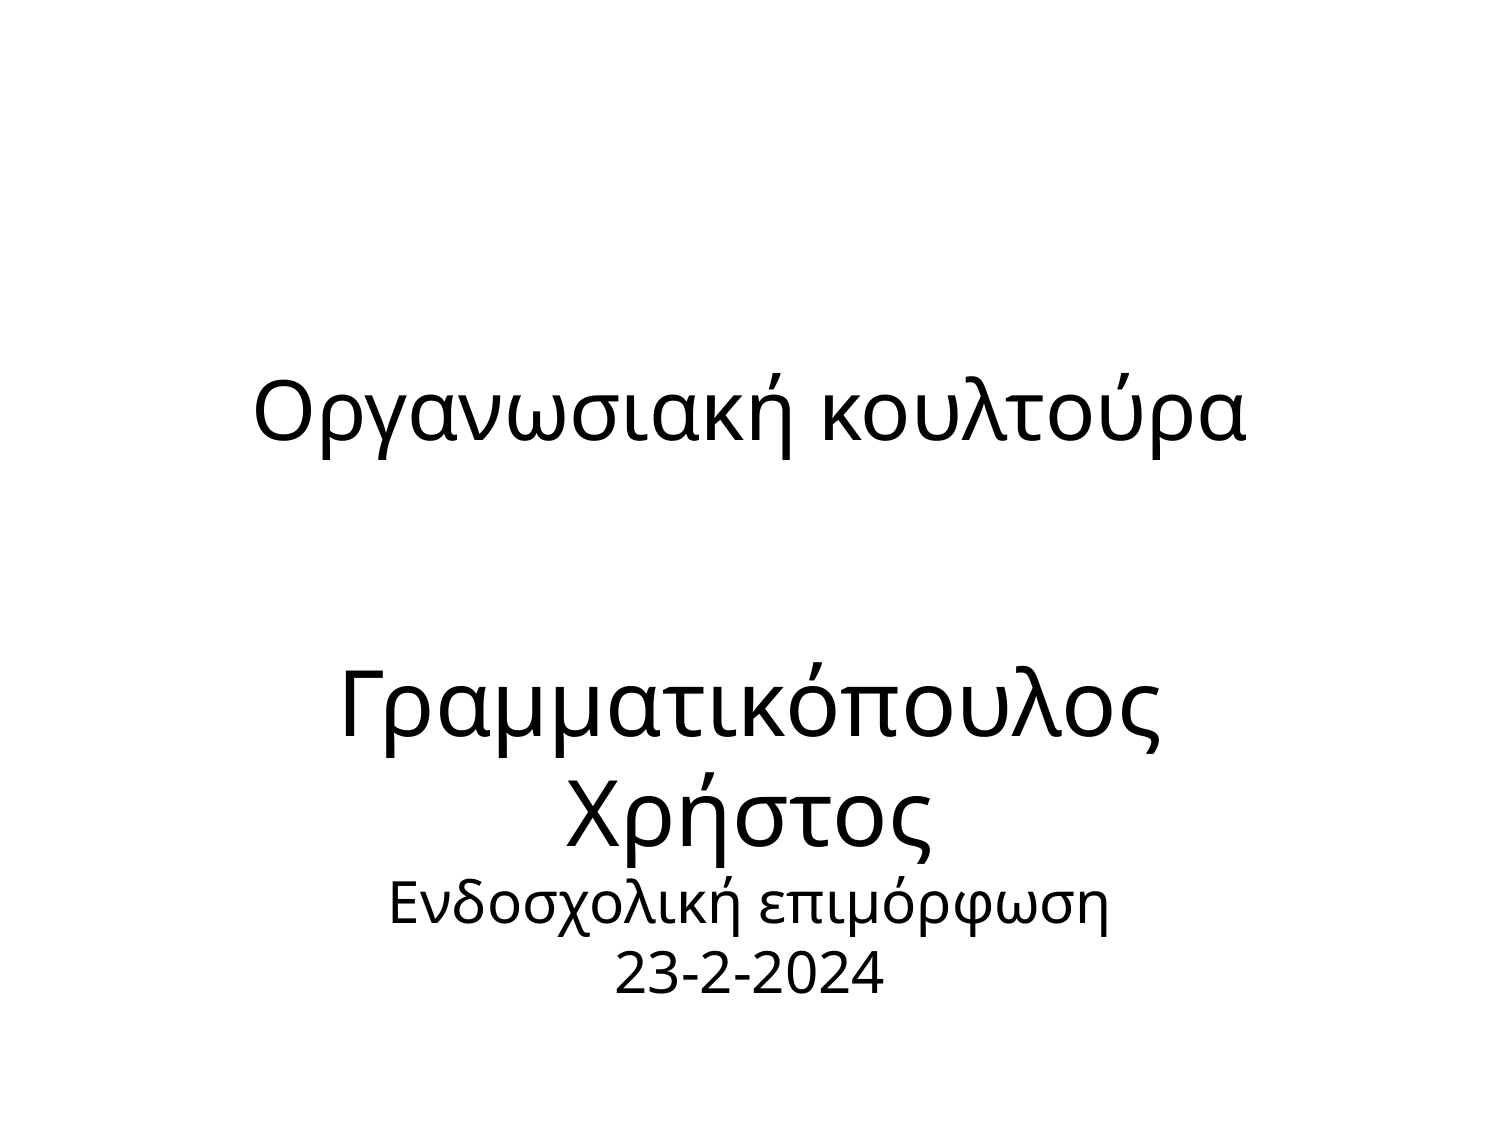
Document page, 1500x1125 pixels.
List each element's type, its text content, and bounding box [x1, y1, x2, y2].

subtitle Γραμματικόπουλος Χρήστος Ενδοσχολική επιμόρφωση 23-2-2024 [225, 637, 1275, 925]
title Οργανωσιακή κουλτούρα [112, 349, 1388, 591]
